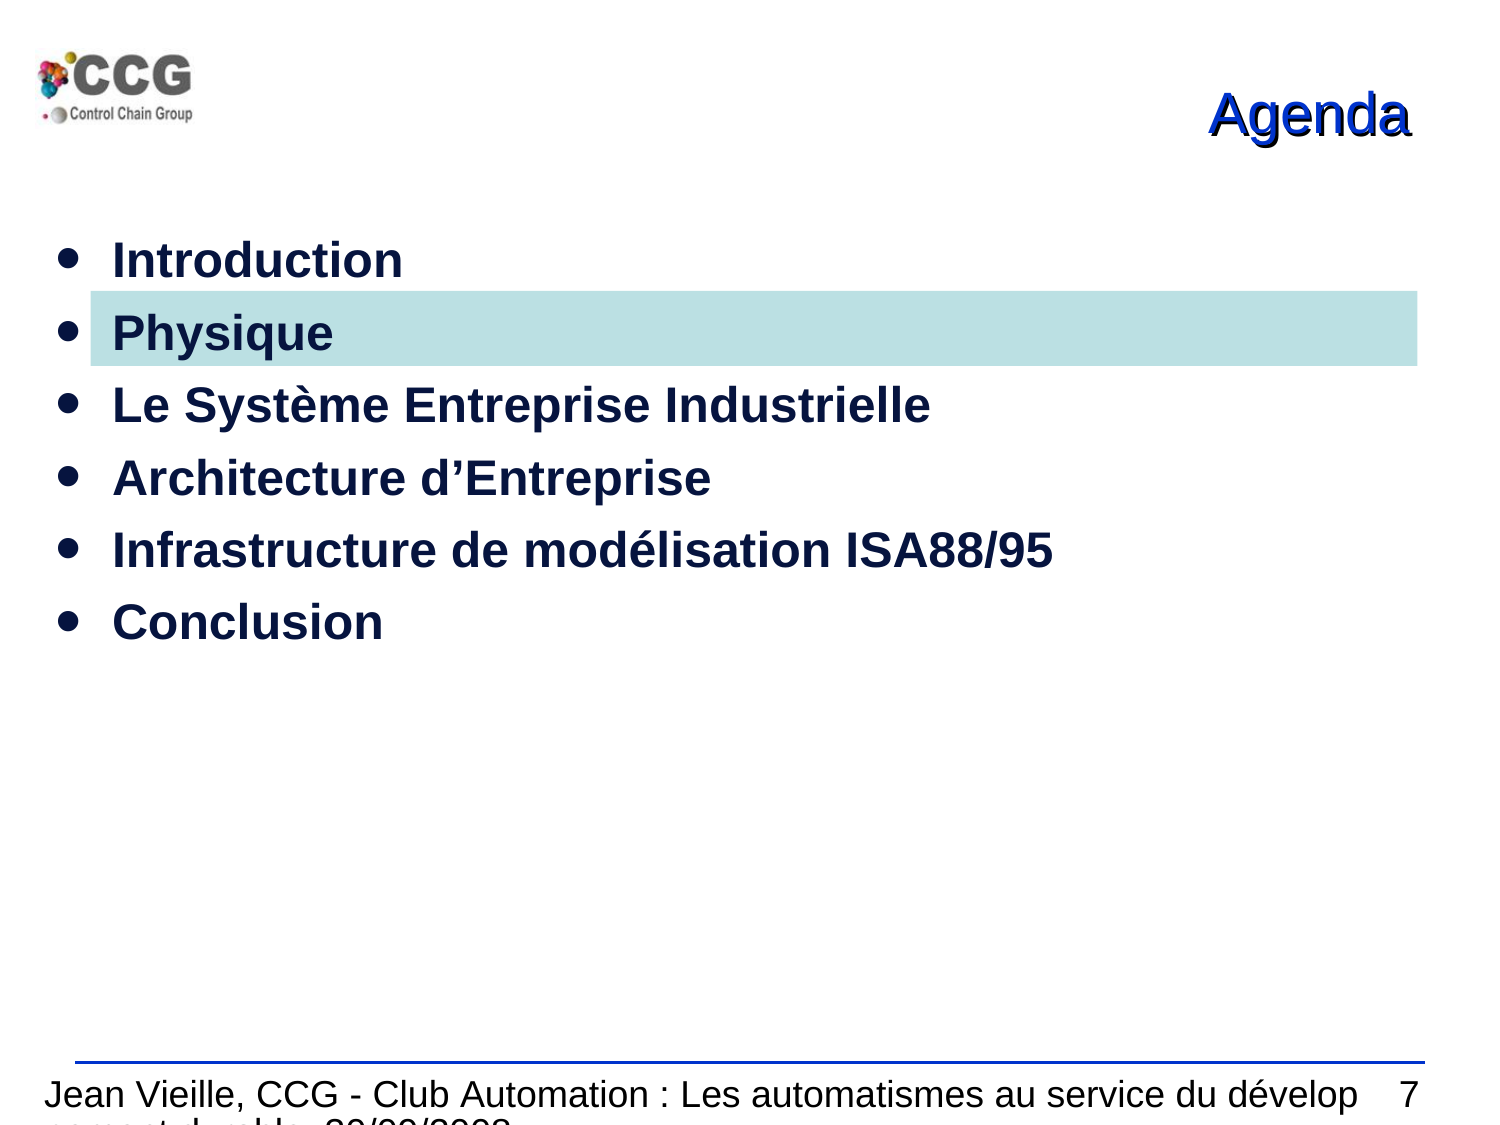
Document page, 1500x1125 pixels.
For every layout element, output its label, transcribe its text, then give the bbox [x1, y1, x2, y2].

picture [35, 48, 195, 129]
title Agenda [236, 45, 1426, 176]
list Introduction Physique Le Système Entreprise Industrielle Architecture d’Entreprise Infrastructure de modélisation ISA88/95 Conclusion [41, 220, 1459, 1041]
